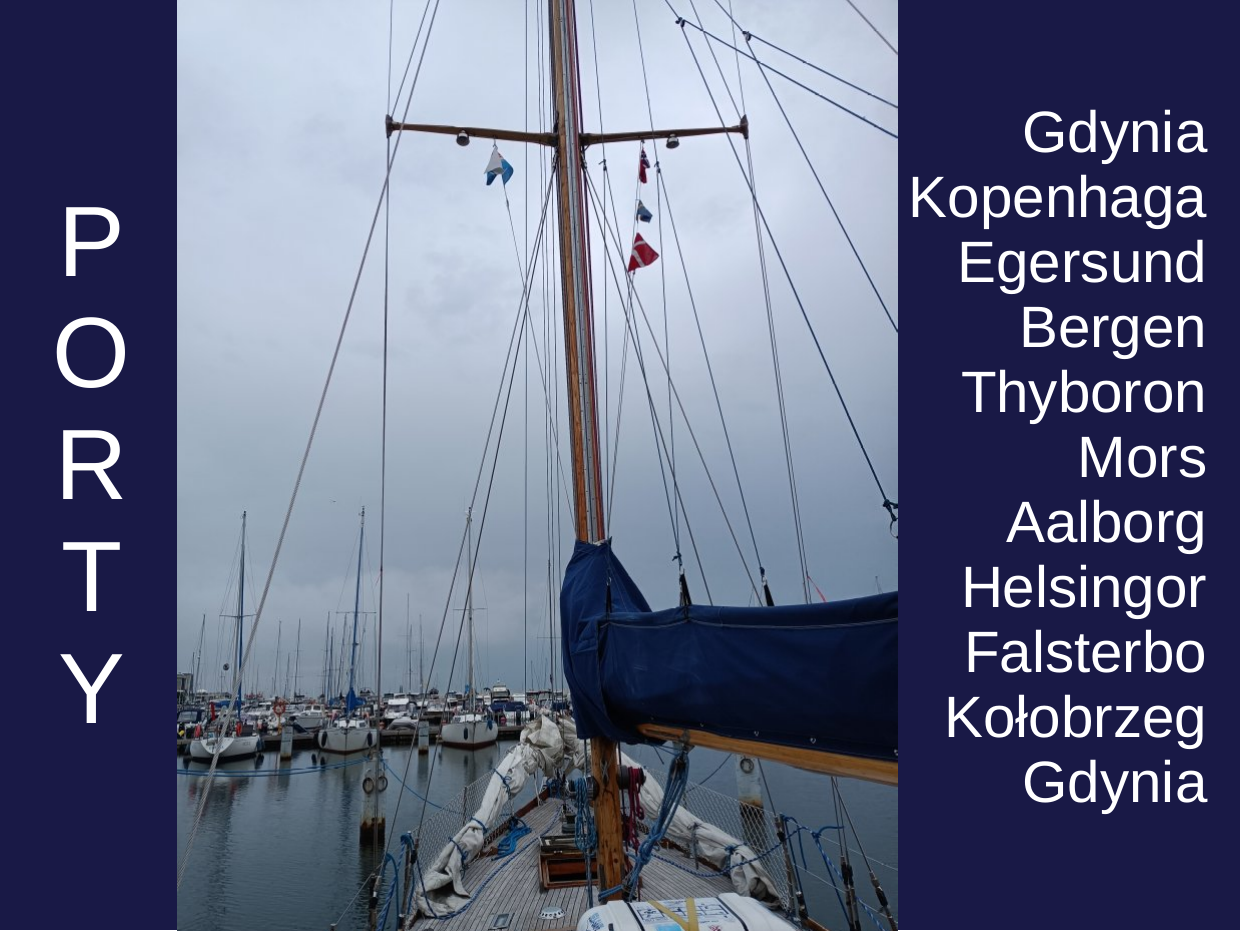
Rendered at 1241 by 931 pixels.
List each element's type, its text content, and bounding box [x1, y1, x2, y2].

text_box PO R T Y [17, 178, 166, 752]
picture [177, 0, 898, 931]
text_box Gdynia Kopenhaga Egersund Bergen Thyboron Mors Aalborg Helsingor Falsterbo Kołobrzeg Gdynia [809, 92, 1223, 838]
